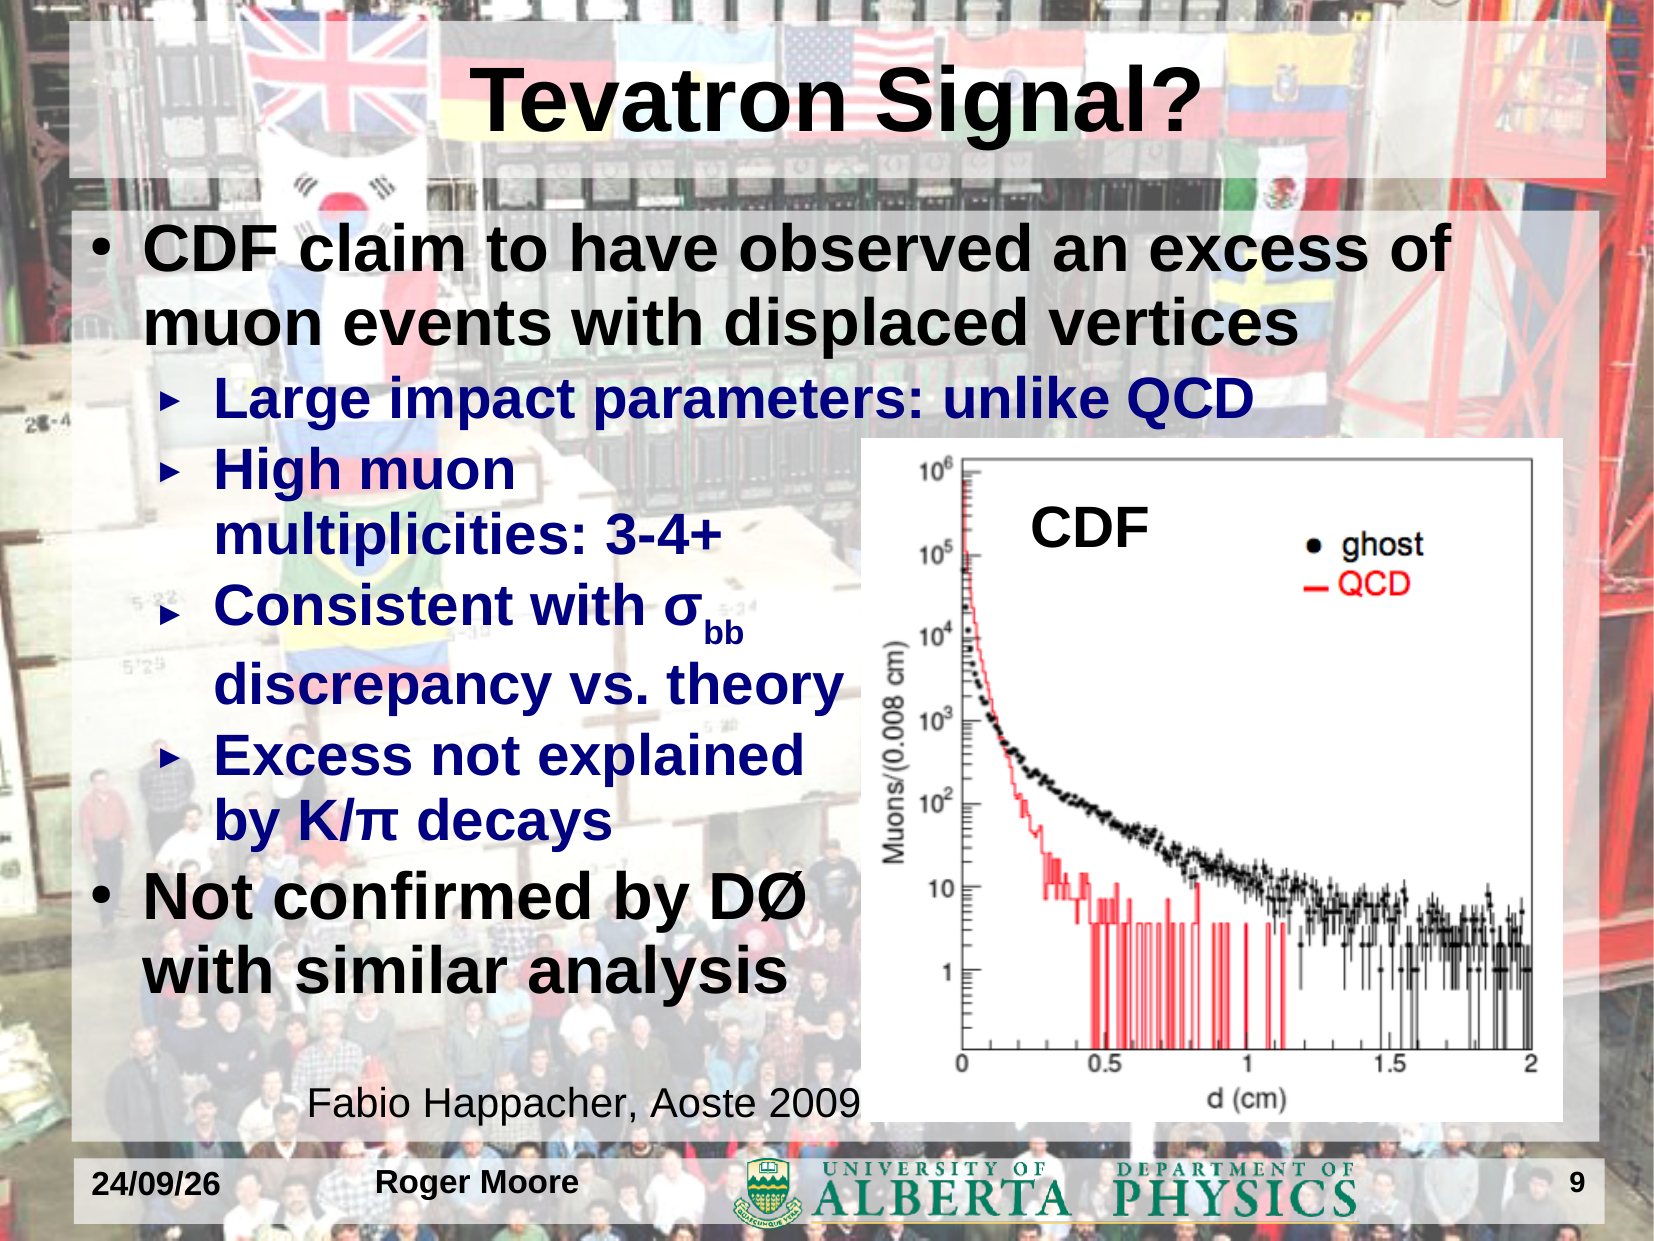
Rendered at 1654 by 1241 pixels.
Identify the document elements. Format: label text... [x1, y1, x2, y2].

picture [0, 0, 1654, 1241]
text_box Fabio Happacher, Aoste 2009 [306, 1077, 859, 1126]
list CDF claim to have observed an excess of muon events with displaced vertices Large impact parameters: unlike QCD High muon multiplicities: 3-4+ Consistent with σbb discrepancy vs. theory Excess not explained by K/π decays Not confirmed by DØ with similar analysis [71, 210, 1600, 1142]
title Tevatron Signal? [69, 21, 1606, 179]
text_box CDF [1030, 490, 1152, 562]
